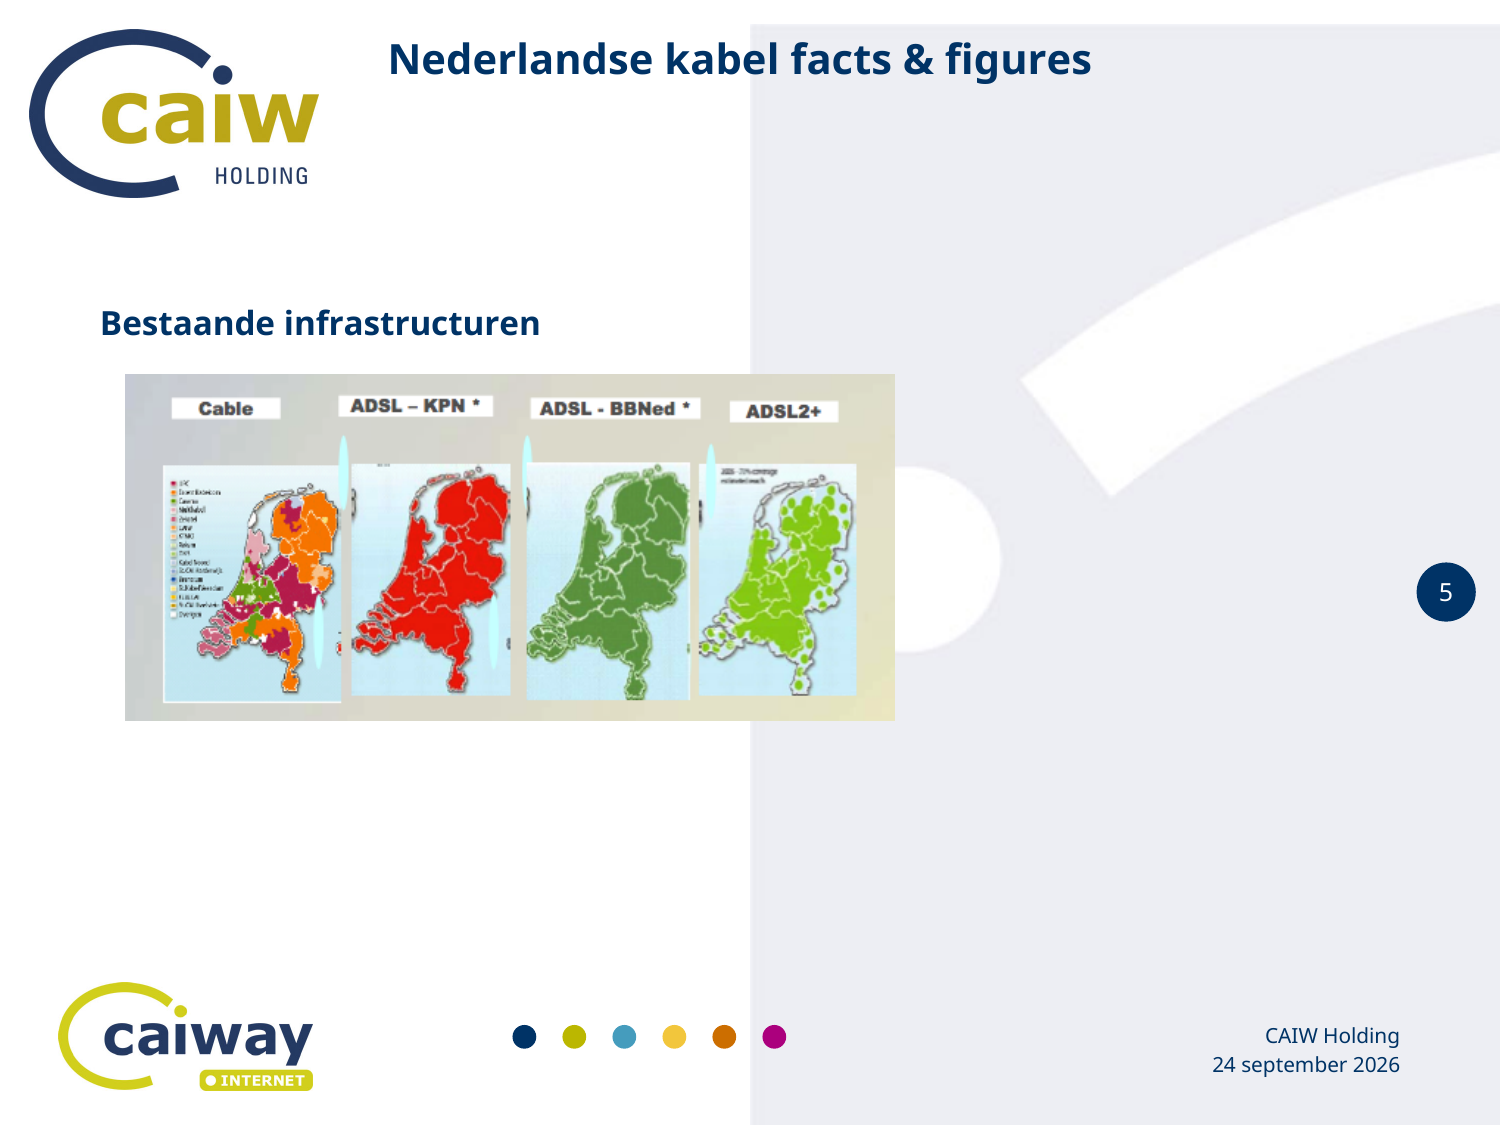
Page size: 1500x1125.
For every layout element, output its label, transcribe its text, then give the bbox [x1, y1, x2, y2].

picture [750, 24, 1500, 1125]
list Bestaande infrastructuren [99, 299, 1401, 938]
picture [125, 374, 895, 721]
picture [29, 29, 319, 198]
title Nederlandse kabel facts & figures [387, 29, 1400, 230]
picture [58, 982, 313, 1091]
